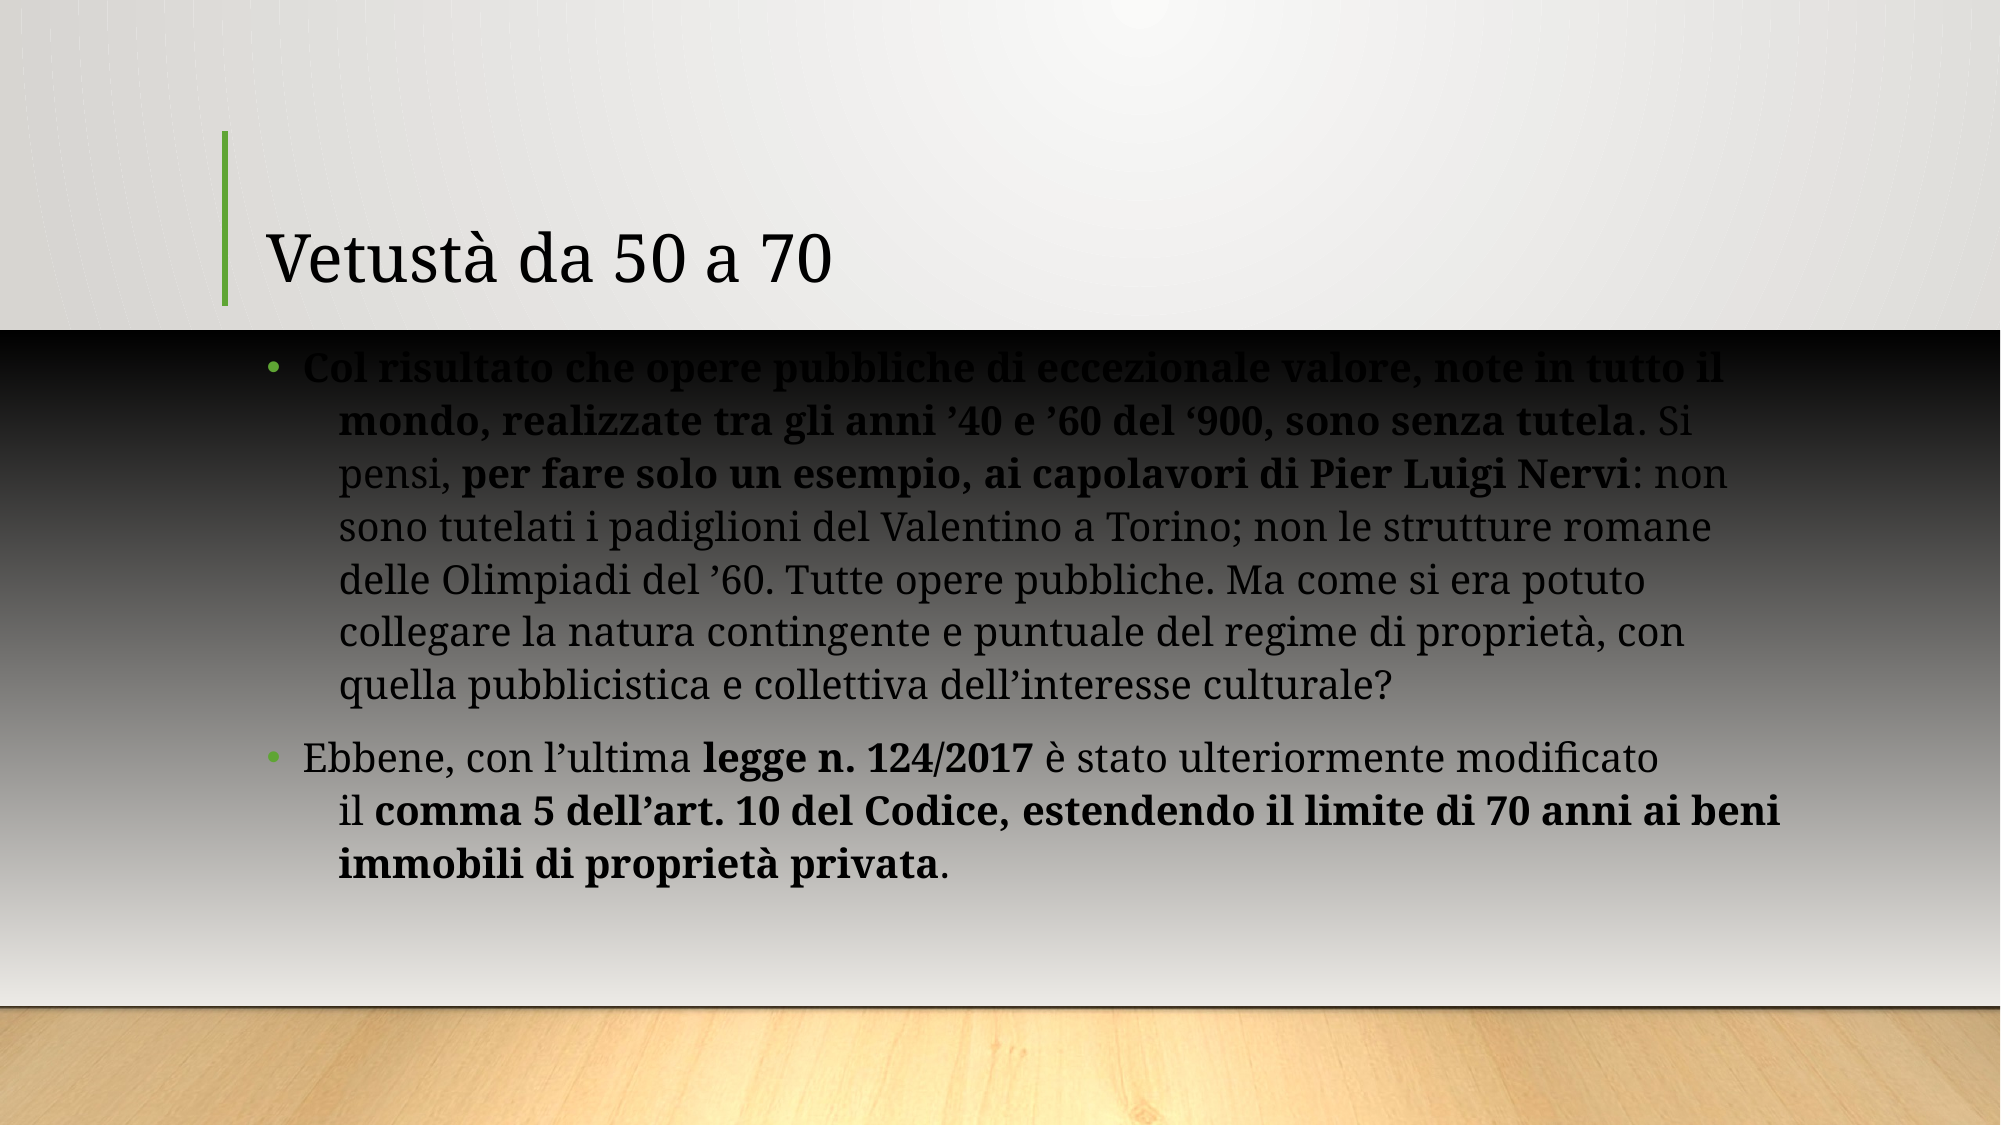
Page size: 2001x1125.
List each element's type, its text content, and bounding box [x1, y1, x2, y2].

title Vetustà da 50 a 70 [251, 131, 1814, 305]
list Col risultato che opere pubbliche di eccezionale valore, note in tutto il mondo, realizzate tra gli anni ’40 e ’60 del ‘900, sono senza tutela. Si pensi, per fare solo un esempio, ai capolavori di Pier Luigi Nervi: non sono tutelati i padiglioni del Valentino a Torino; non le strutture romane delle Olimpiadi del ’60. Tutte opere pubbliche. Ma come si era potuto collegare la natura contingente e puntuale del regime di proprietà, con quella pubblicistica e collettiva dell’interesse culturale? Ebbene, con l’ultima legge n. 124/2017 è stato ulteriormente modificato il comma 5 dell’art. 10 del Codice, estendendo il limite di 70 anni ai beni immobili di proprietà privata. [251, 330, 1814, 897]
